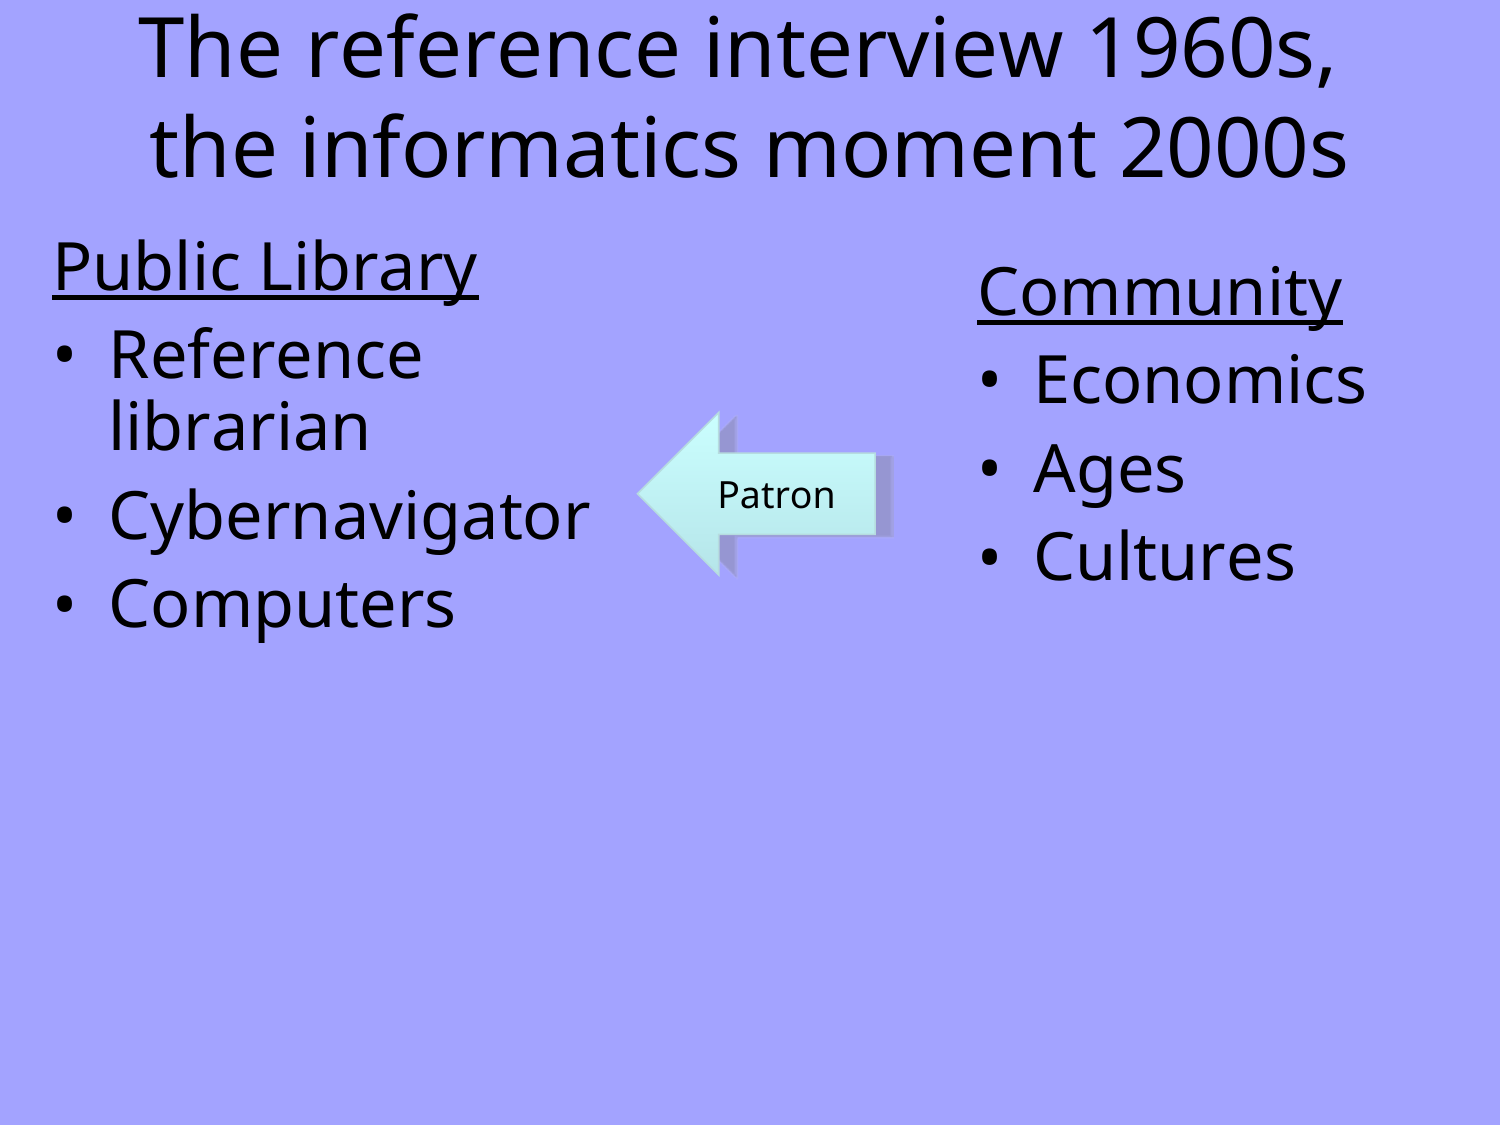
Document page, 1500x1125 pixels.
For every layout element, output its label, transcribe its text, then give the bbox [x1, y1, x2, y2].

text_box Community Economics Ages Cultures [962, 249, 1401, 993]
text_box Patron [637, 412, 876, 576]
text_box Public Library Reference librarian Cybernavigator Computers [37, 224, 638, 968]
text_box The reference interview 1960s, the informatics moment 2000s [75, 0, 1426, 188]
